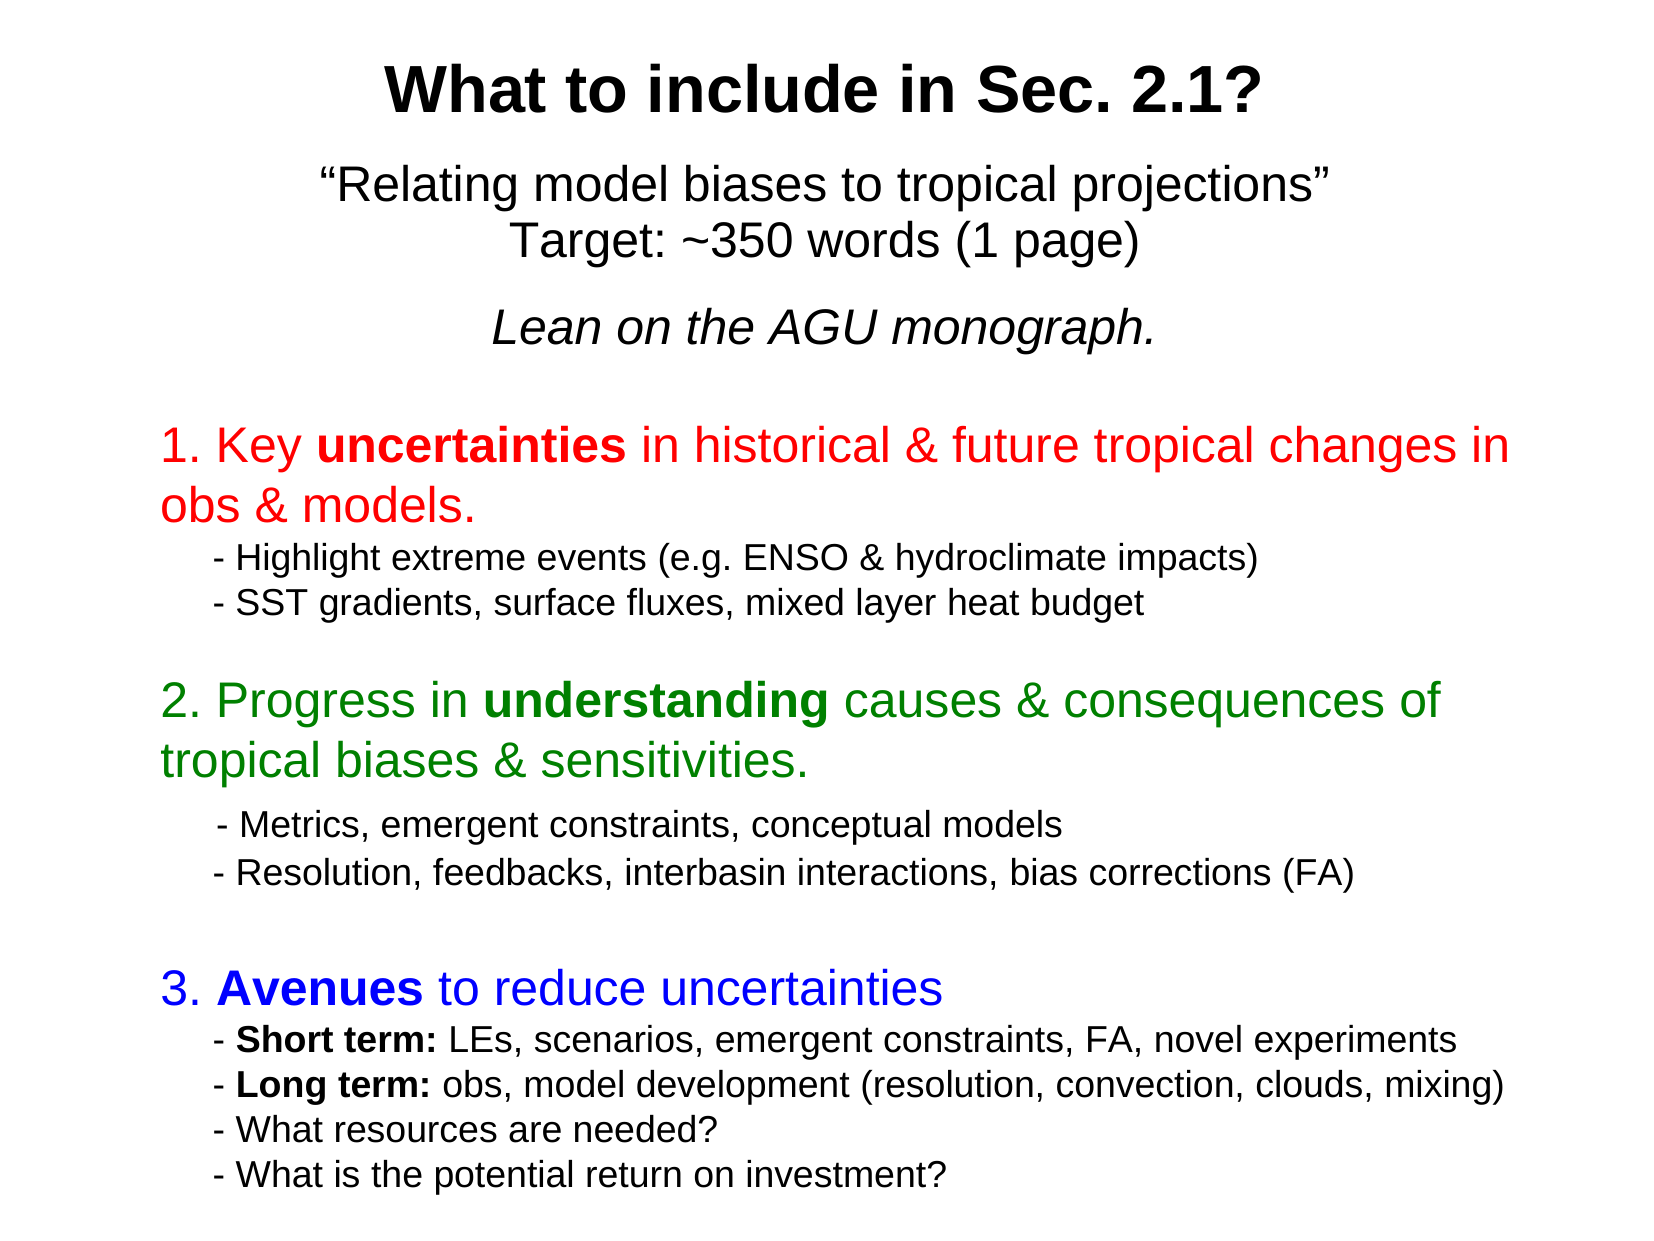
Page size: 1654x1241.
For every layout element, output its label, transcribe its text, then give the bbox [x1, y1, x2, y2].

text_box 1. Key uncertainties in historical & future tropical changes in obs & models. - Highlight extreme events (e.g. ENSO & hydroclimate impacts) - SST gradients, surface fluxes, mixed layer heat budget [160, 409, 1592, 623]
text_box 2. Progress in understanding causes & consequences of tropical biases & sensitivities. - Metrics, emergent constraints, conceptual models - Resolution, feedbacks, interbasin interactions, bias corrections (FA) [160, 664, 1592, 894]
text_box “Relating model biases to tropical projections” Target: ~350 words (1 page) [37, 157, 1613, 269]
text_box 3. Avenues to reduce uncertainties - Short term: LEs, scenarios, emergent constraints, FA, novel experiments - Long term: obs, model development (resolution, convection, clouds, mixing) - What resources are needed? - What is the potential return on investment? [160, 951, 1592, 1196]
text_box What to include in Sec. 2.1? [37, 52, 1613, 128]
text_box Lean on the AGU monograph. [37, 299, 1613, 356]
